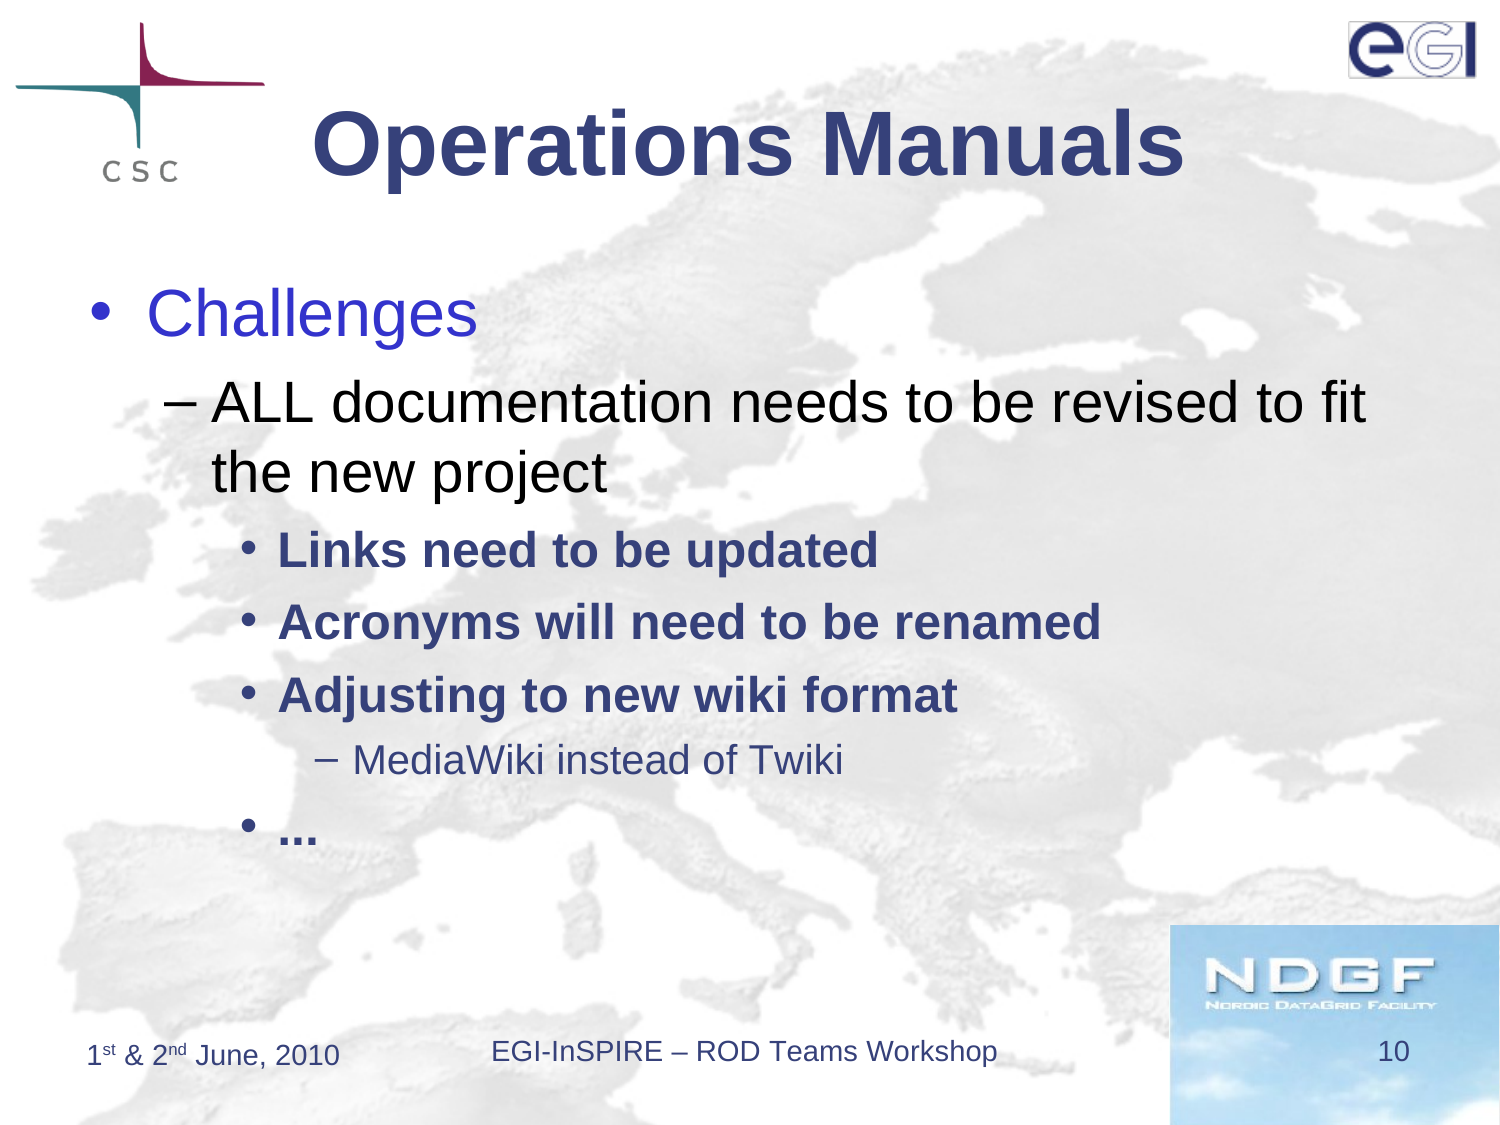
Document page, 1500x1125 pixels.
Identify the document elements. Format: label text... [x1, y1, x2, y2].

list Challenges ALL documentation needs to be revised to fit the new project Links need to be updated Acronyms will need to be renamed Adjusting to new wiki format MediaWiki instead of Twiki ... [75, 262, 1426, 1006]
picture [0, 0, 1500, 1125]
title Operations Manuals [75, 20, 1426, 257]
